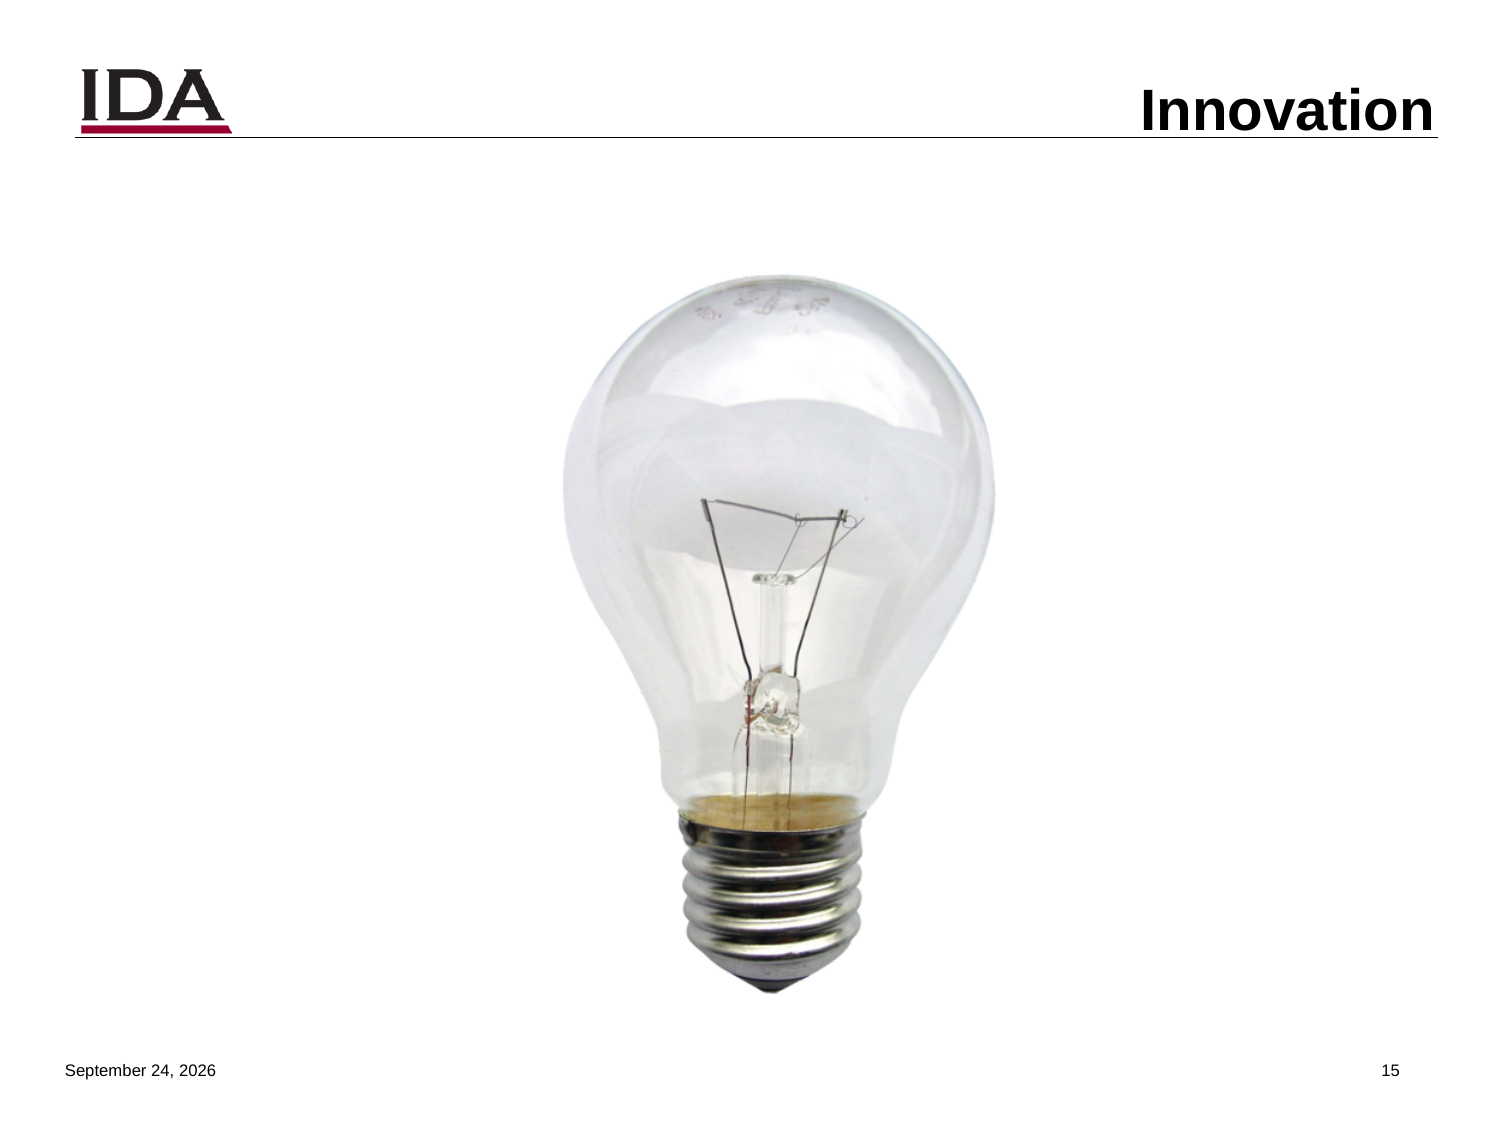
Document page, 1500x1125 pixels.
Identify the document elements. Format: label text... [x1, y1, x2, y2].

text_box November 9, 2011 [49, 1012, 363, 1088]
text_box <number> [1102, 1012, 1415, 1088]
picture [562, 274, 996, 994]
picture [77, 65, 233, 138]
title Innovation [425, 64, 1450, 150]
